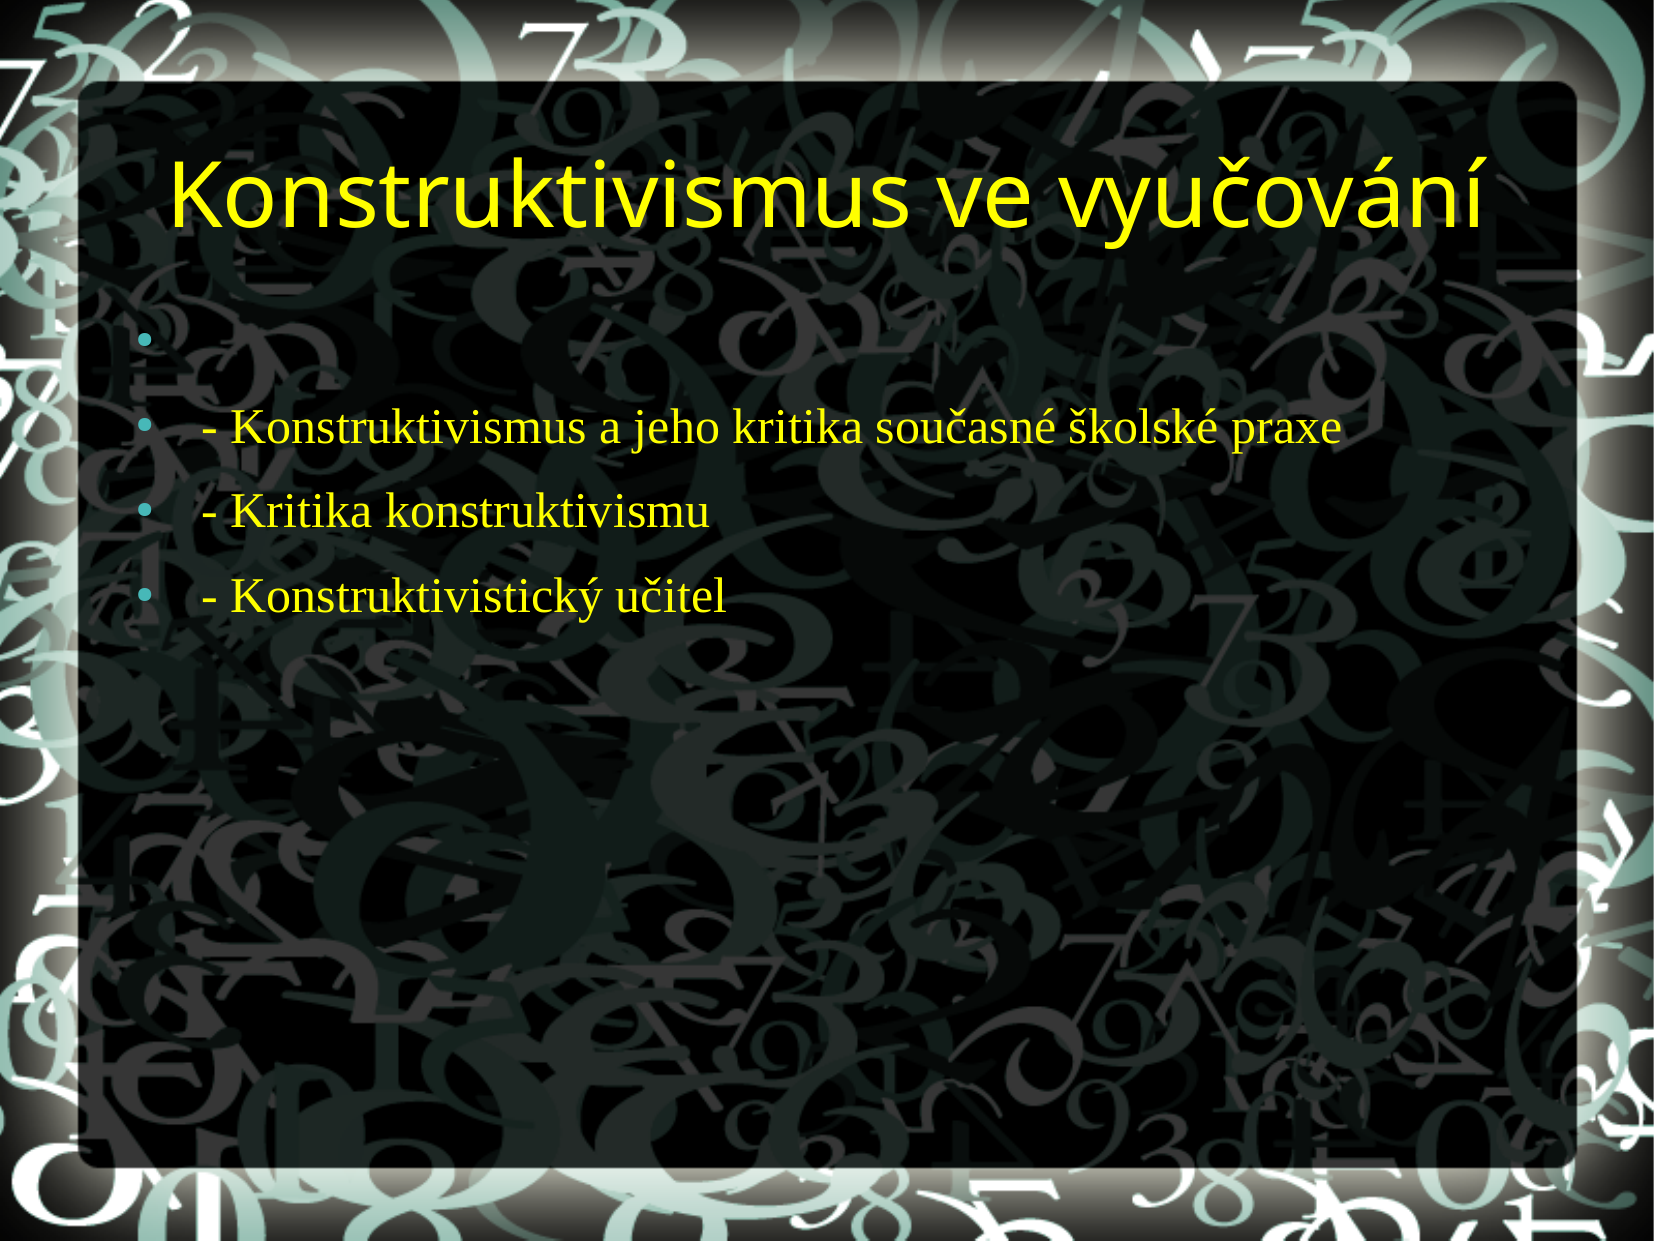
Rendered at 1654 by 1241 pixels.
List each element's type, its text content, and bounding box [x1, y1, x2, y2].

title Konstruktivismus ve vyučování [82, 88, 1571, 296]
list - Konstruktivismus a jeho kritika současné školské praxe - Kritika konstruktivismu - Konstruktivistický učitel [118, 313, 1542, 1034]
picture [0, 0, 1654, 1241]
